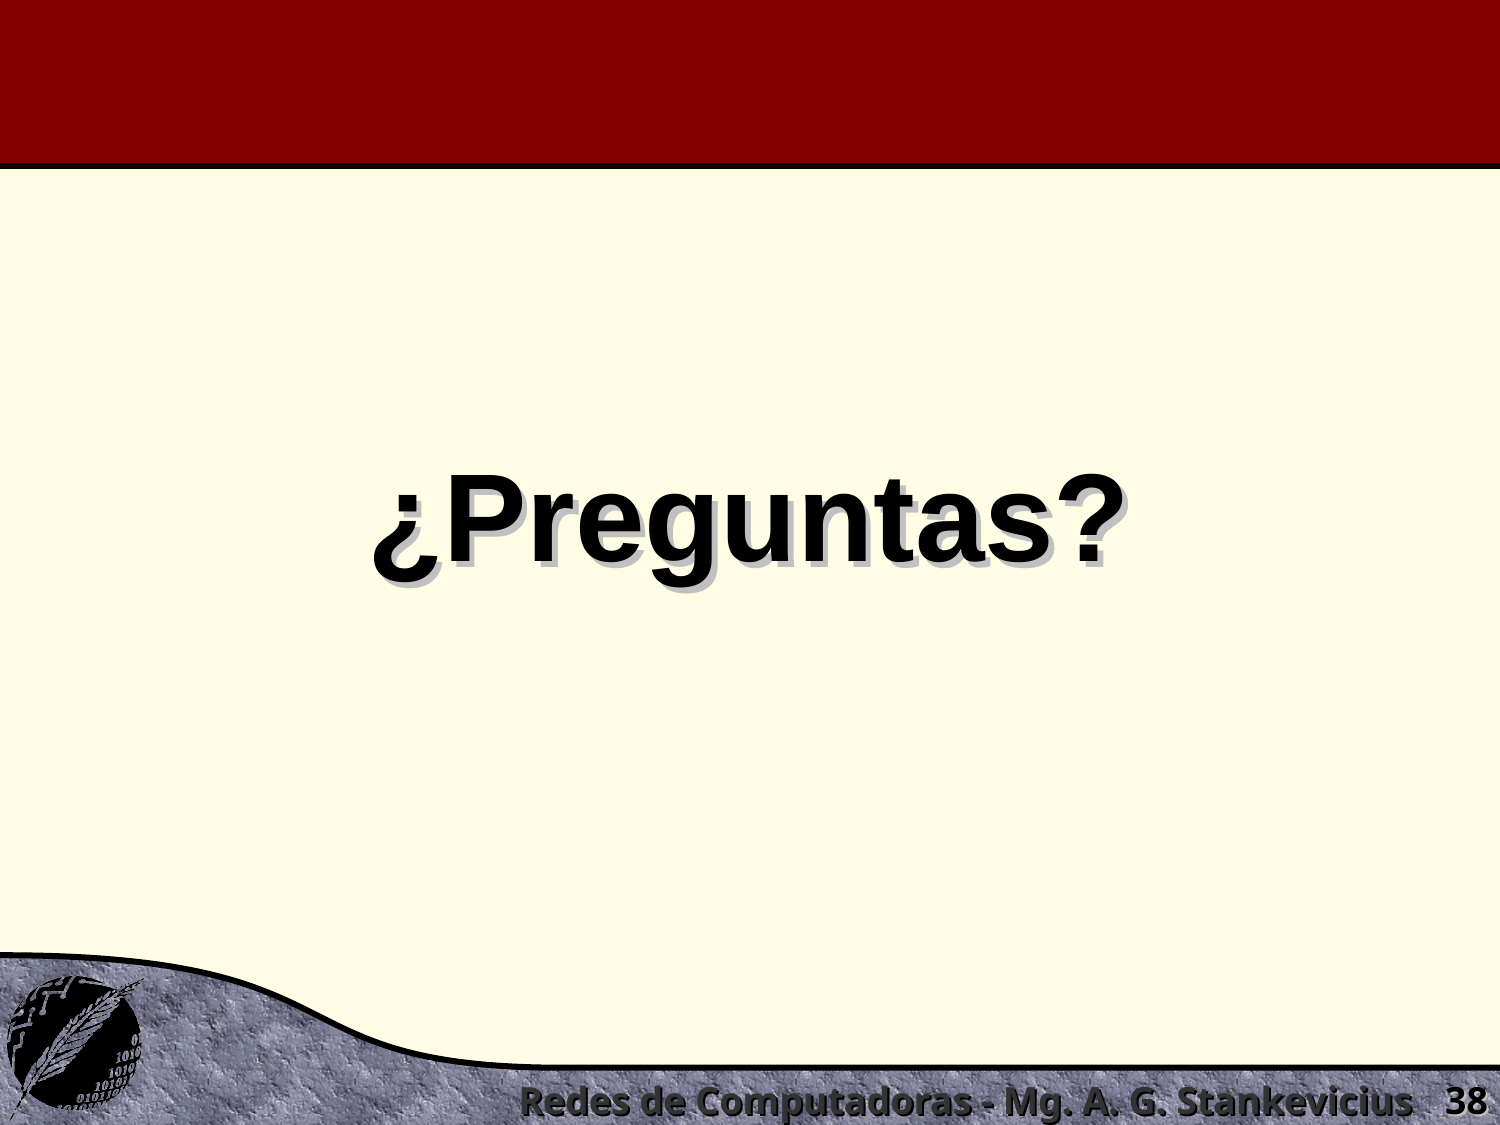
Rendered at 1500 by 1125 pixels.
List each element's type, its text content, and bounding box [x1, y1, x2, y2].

subtitle ¿Preguntas? [11, 192, 1486, 845]
picture [1047, 1100, 1054, 1110]
picture [790, 1100, 795, 1110]
picture [0, 959, 1500, 1125]
